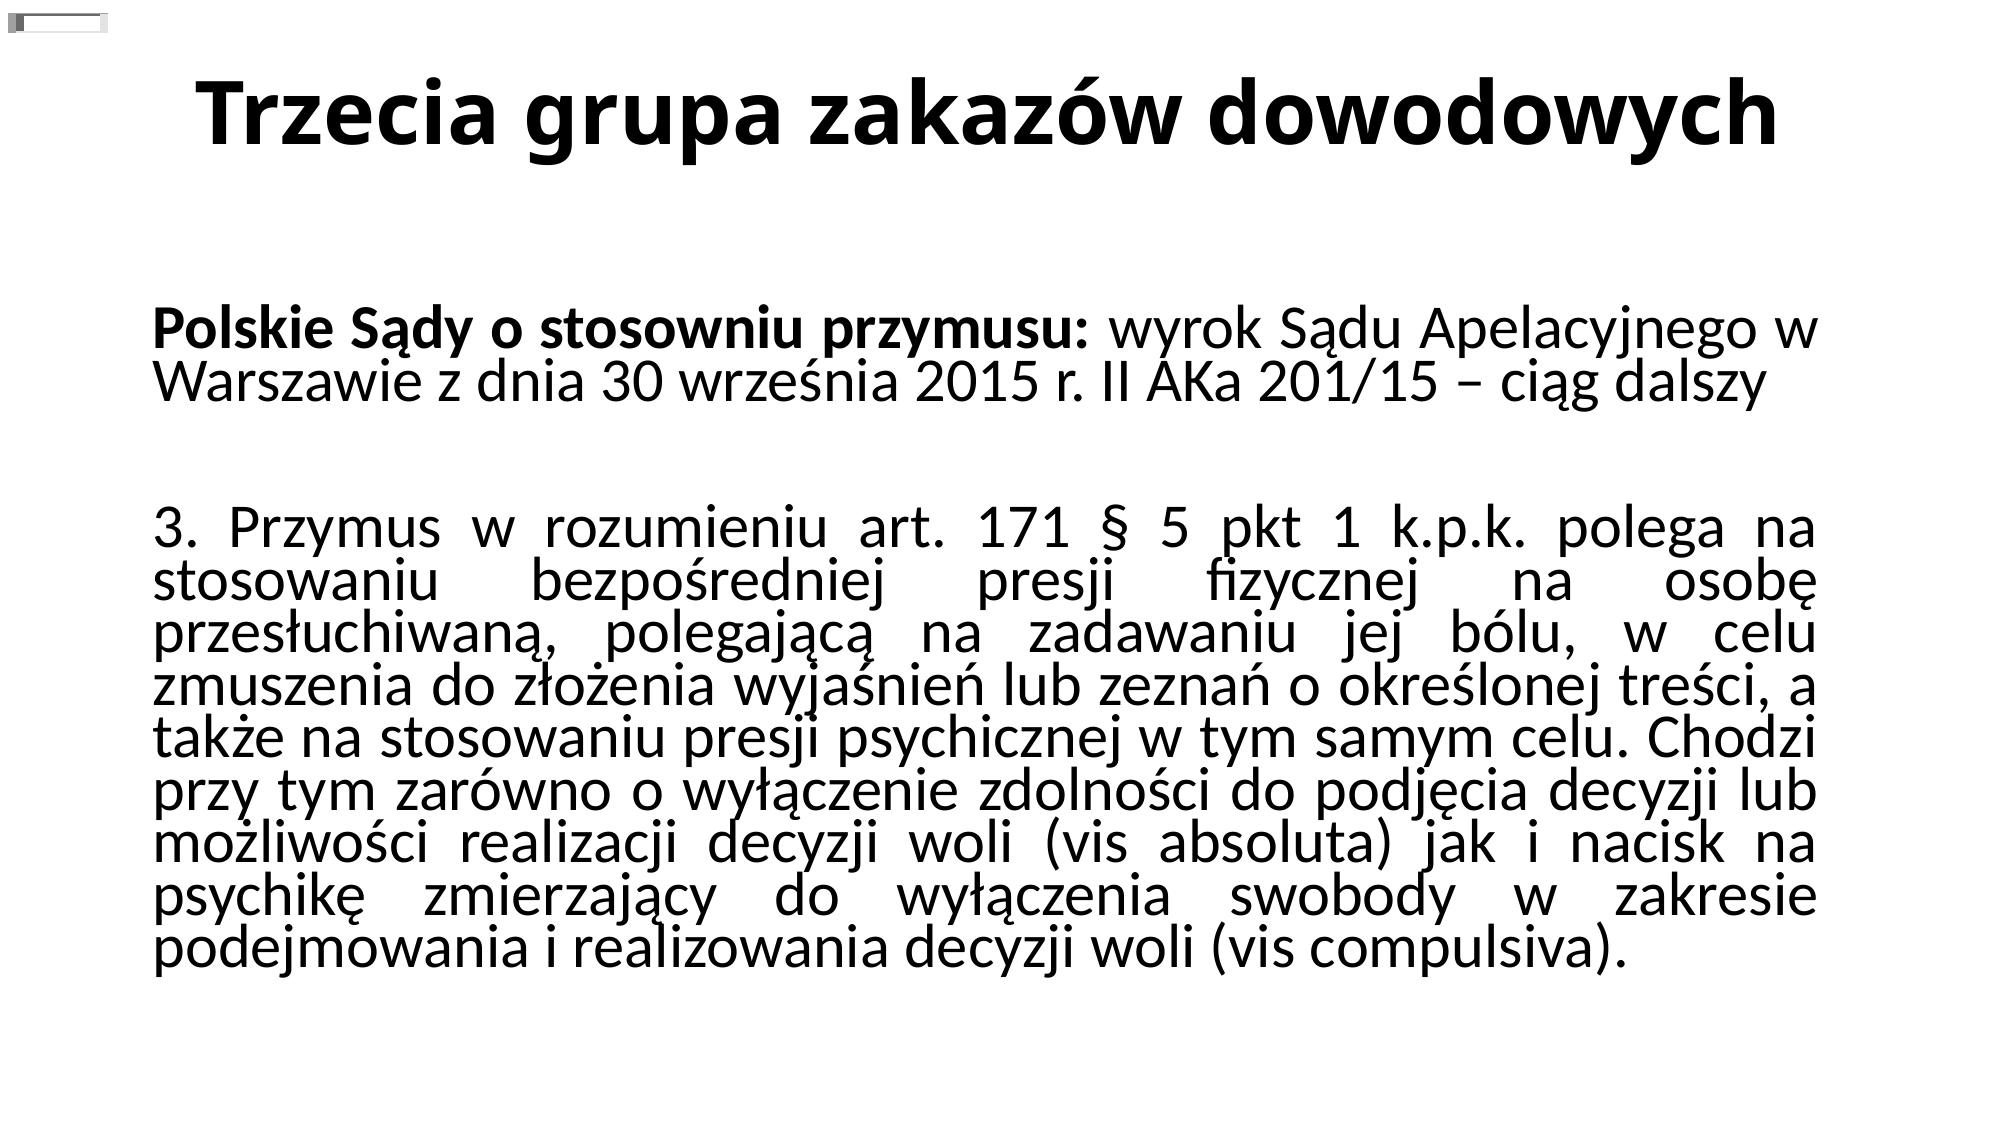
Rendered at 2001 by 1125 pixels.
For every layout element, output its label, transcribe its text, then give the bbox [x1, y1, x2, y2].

picture [0, 0, 226, 51]
title Trzecia grupa zakazów dowodowych [137, 59, 1863, 278]
list Polskie Sądy o stosowniu przymusu: wyrok Sądu Apelacyjnego w Warszawie z dnia 30 września 2015 r. II AKa 201/15 – ciąg dalszy 3. Przymus w rozumieniu art. 171 § 5 pkt 1 k.p.k. polega na stosowaniu bezpośredniej presji fizycznej na osobę przesłuchiwaną, polegającą na zadawaniu jej bólu, w celu zmuszenia do złożenia wyjaśnień lub zeznań o określonej treści, a także na stosowaniu presji psychicznej w tym samym celu. Chodzi przy tym zarówno o wyłączenie zdolności do podjęcia decyzji lub możliwości realizacji decyzji woli (vis absoluta) jak i nacisk na psychikę zmierzający do wyłączenia swobody w zakresie podejmowania i realizowania decyzji woli (vis compulsiva). [137, 299, 1863, 1014]
